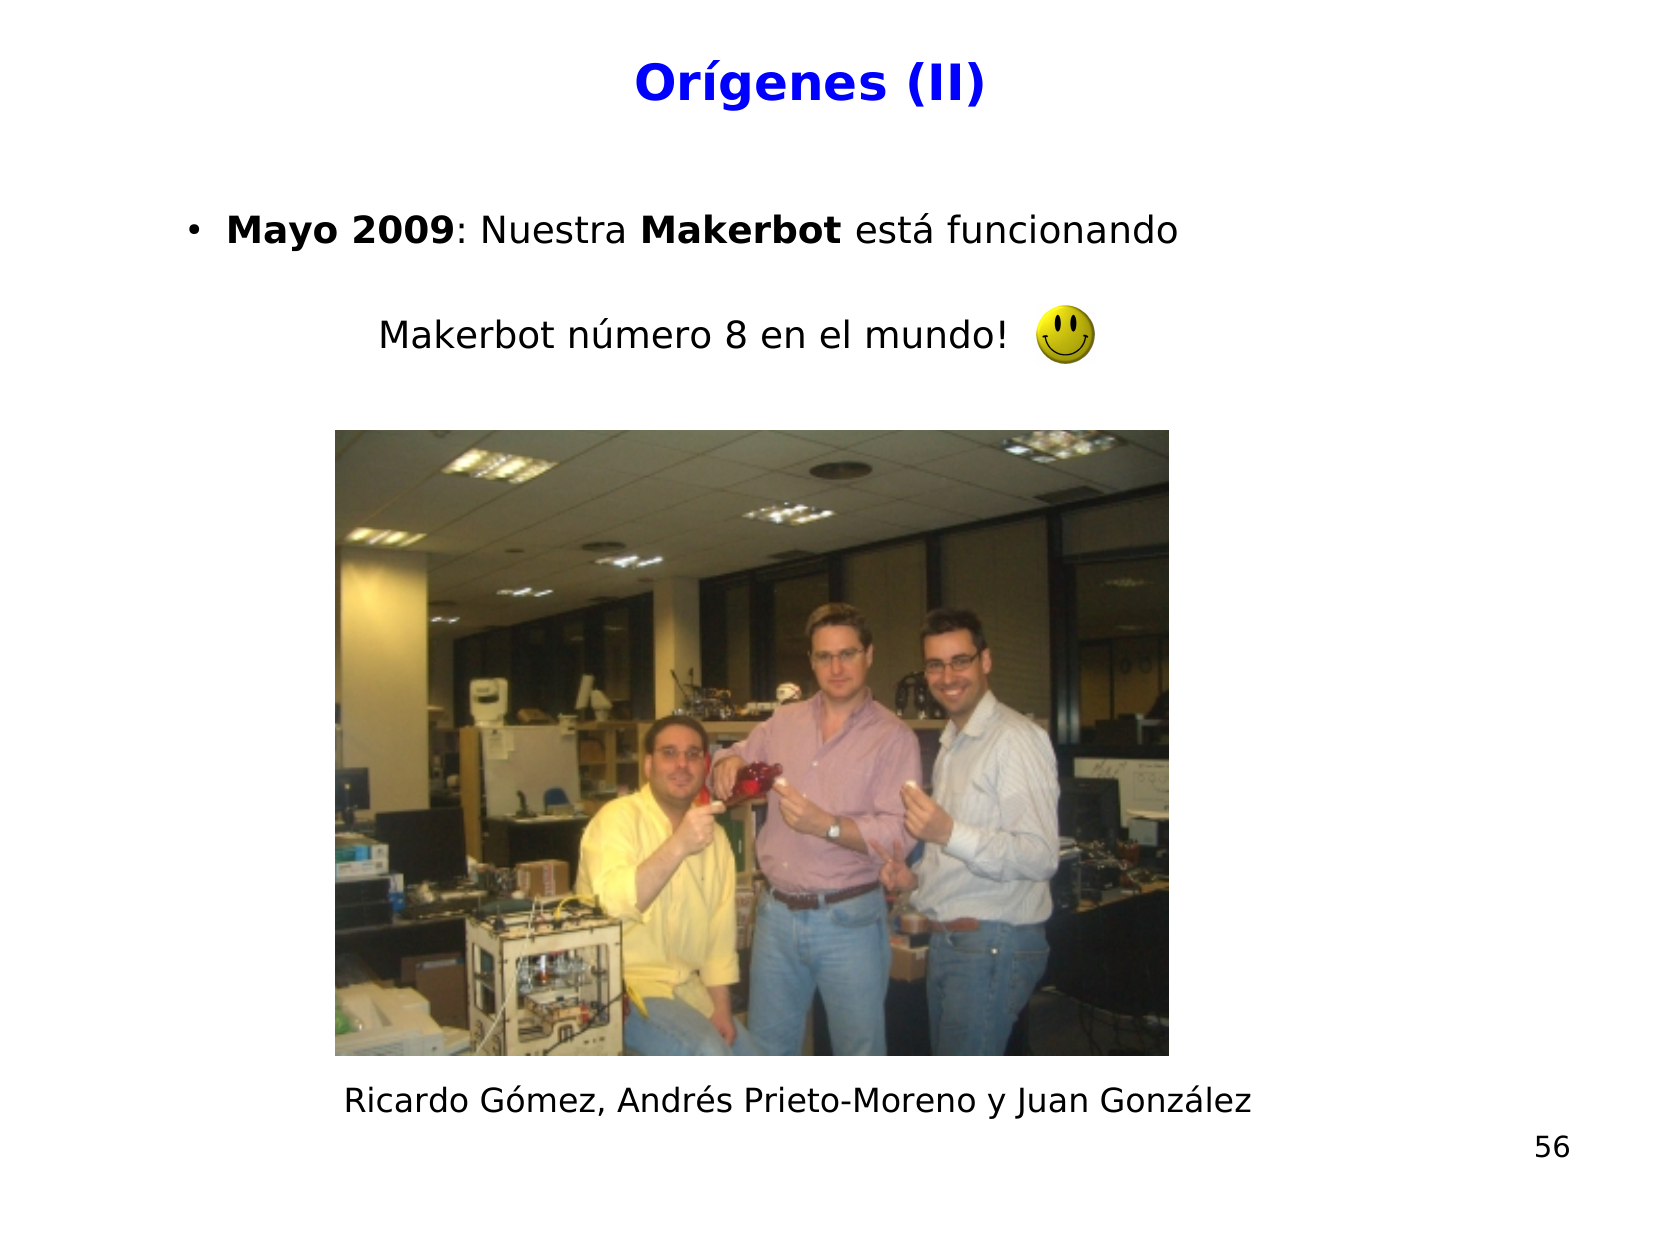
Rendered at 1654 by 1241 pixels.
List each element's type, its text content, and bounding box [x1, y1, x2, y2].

text_box Makerbot número 8 en el mundo! [351, 306, 1178, 374]
text_box Mayo 2009: Nuestra Makerbot está funcionando [172, 201, 1469, 269]
text_box Orígenes (II) [619, 46, 1003, 120]
text_box Ricardo Gómez, Andrés Prieto-Moreno y Juan González [318, 1074, 1414, 1142]
picture [1035, 304, 1096, 366]
picture [335, 430, 1169, 1056]
